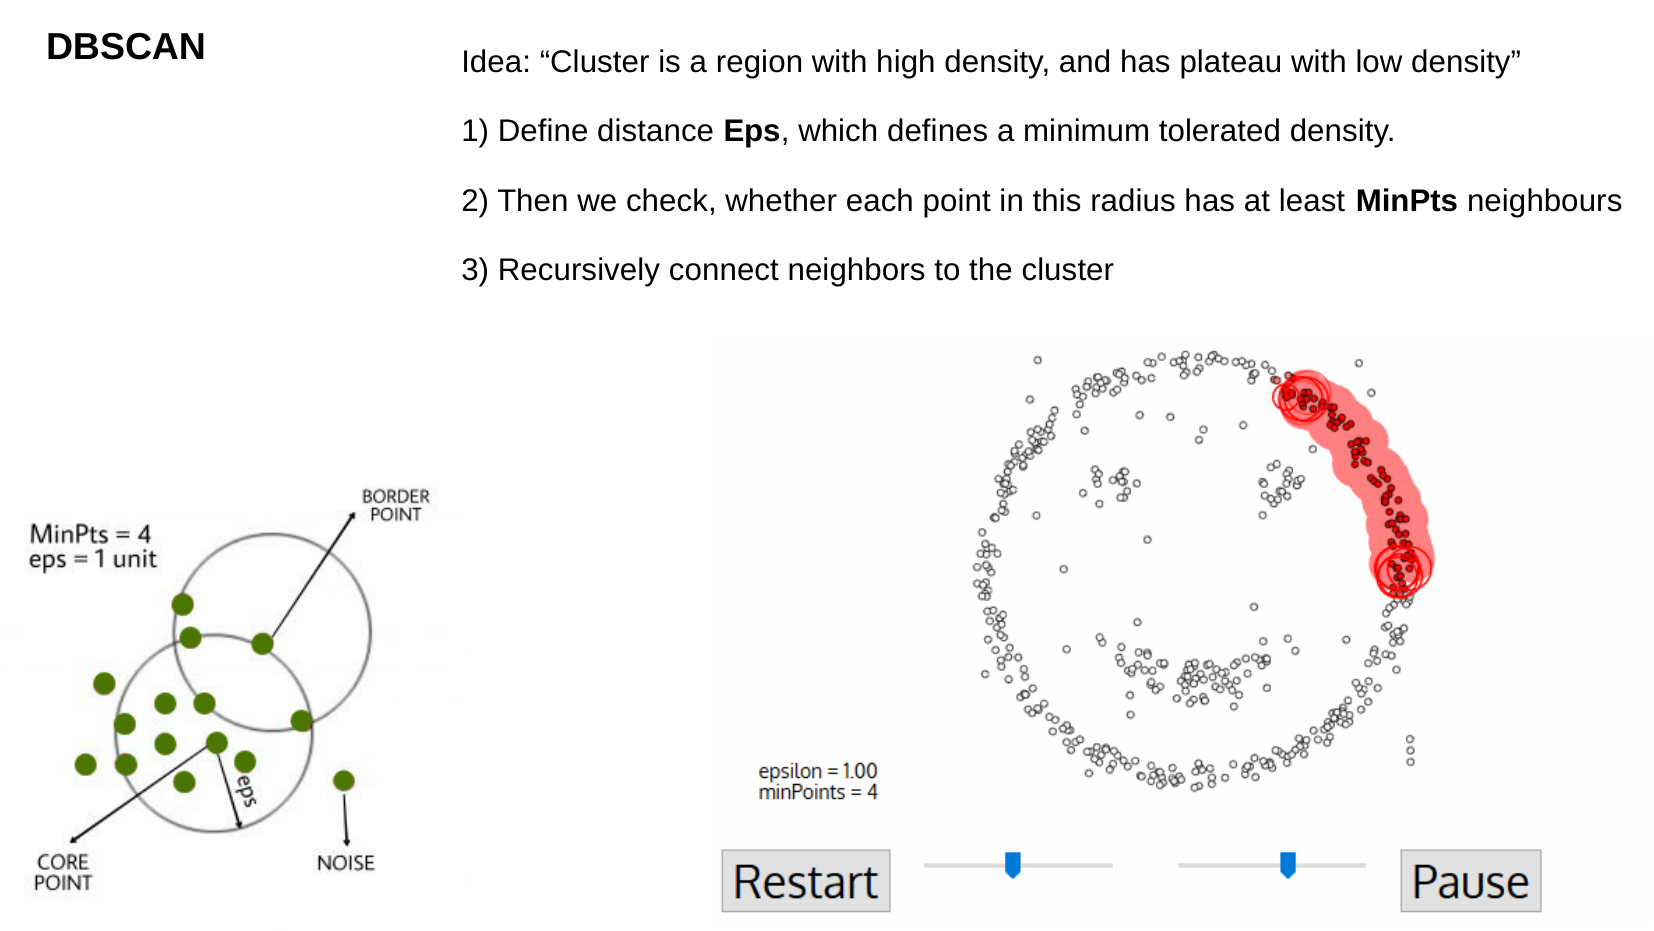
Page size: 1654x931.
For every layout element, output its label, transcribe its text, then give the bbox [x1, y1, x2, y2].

picture [712, 333, 1654, 925]
picture [0, 461, 469, 931]
text_box DBSCAN [31, 18, 1501, 76]
text_box Idea: “Cluster is a region with high density, and has plateau with low density” 1) Define distance Eps, which defines a minimum tolerated density. 2) Then we check, whether each point in this radius has at least MinPts neighbours 3) Recursively connect neighbors to the cluster [446, 36, 1647, 295]
